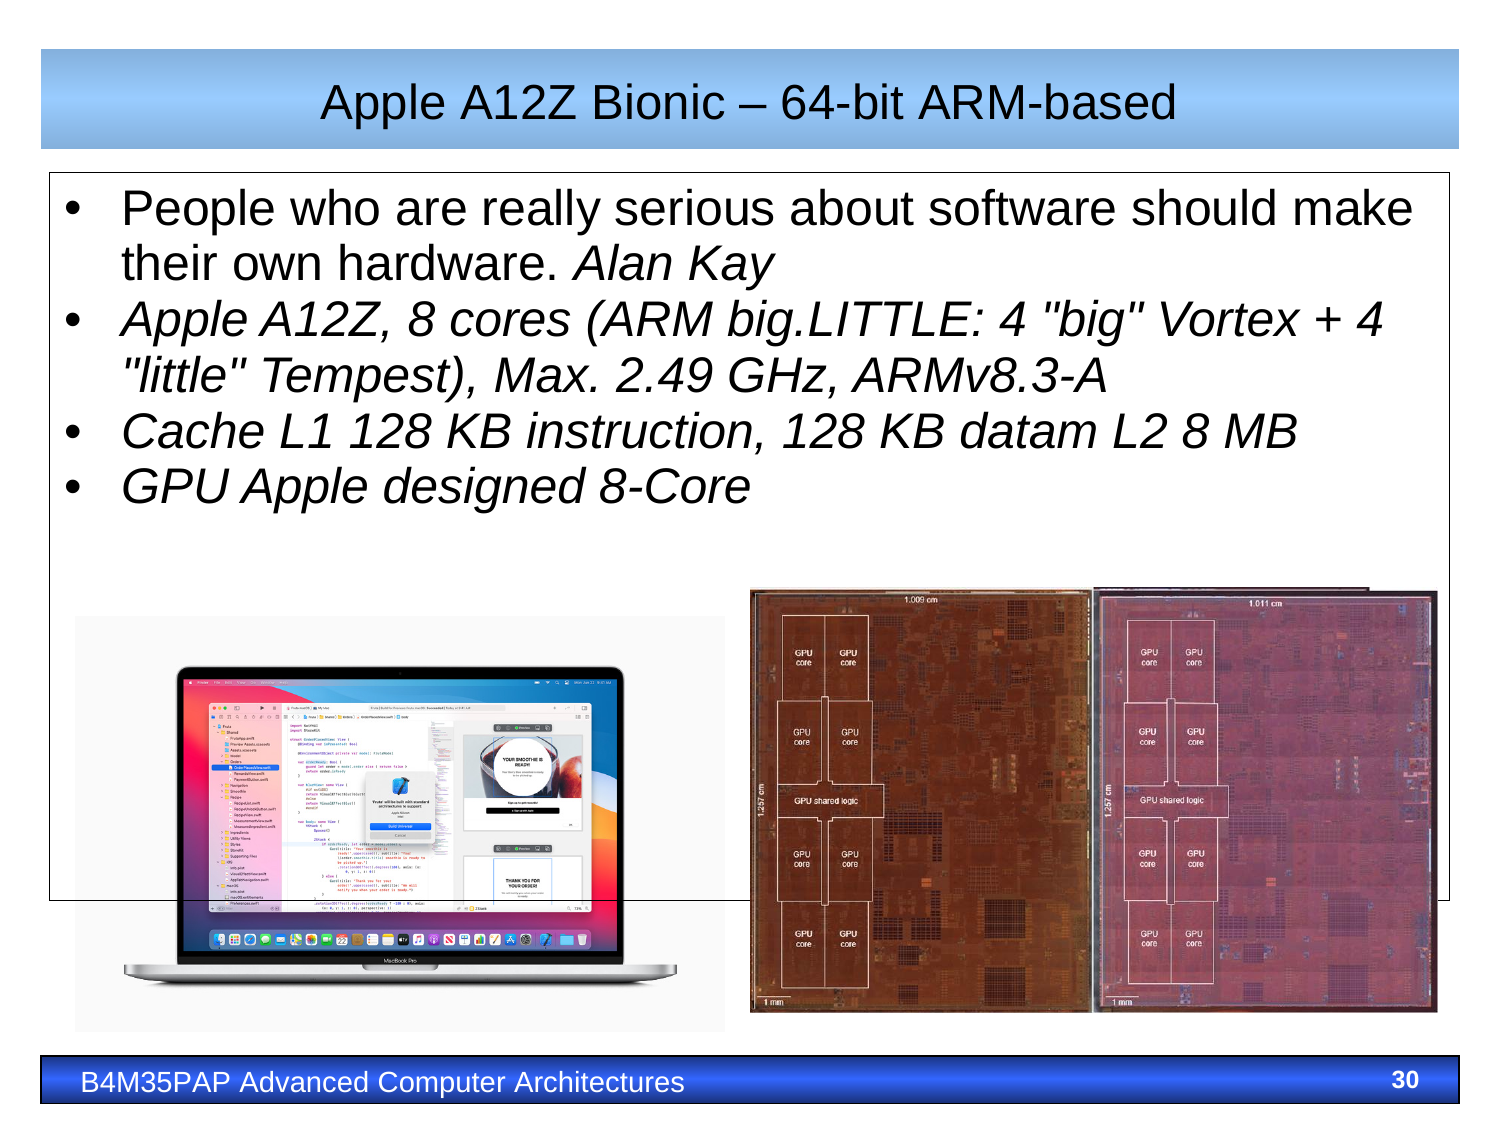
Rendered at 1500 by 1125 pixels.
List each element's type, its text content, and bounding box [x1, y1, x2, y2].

title Apple A12Z Bionic – 64-bit ARM-based [41, 49, 1459, 149]
picture [75, 901, 725, 1033]
picture [750, 587, 1438, 1013]
text_box People who are really serious about software should make their own hardware. Alan Kay Apple A12Z, 8 cores (ARM big.LITTLE: 4 "big" Vortex + 4 "little" Tempest), Max. 2.49 GHz, ARMv8.3‑A Cache L1 128 KB instruction, 128 KB datam L2 8 MB GPU Apple designed 8-Core [49, 172, 1450, 901]
